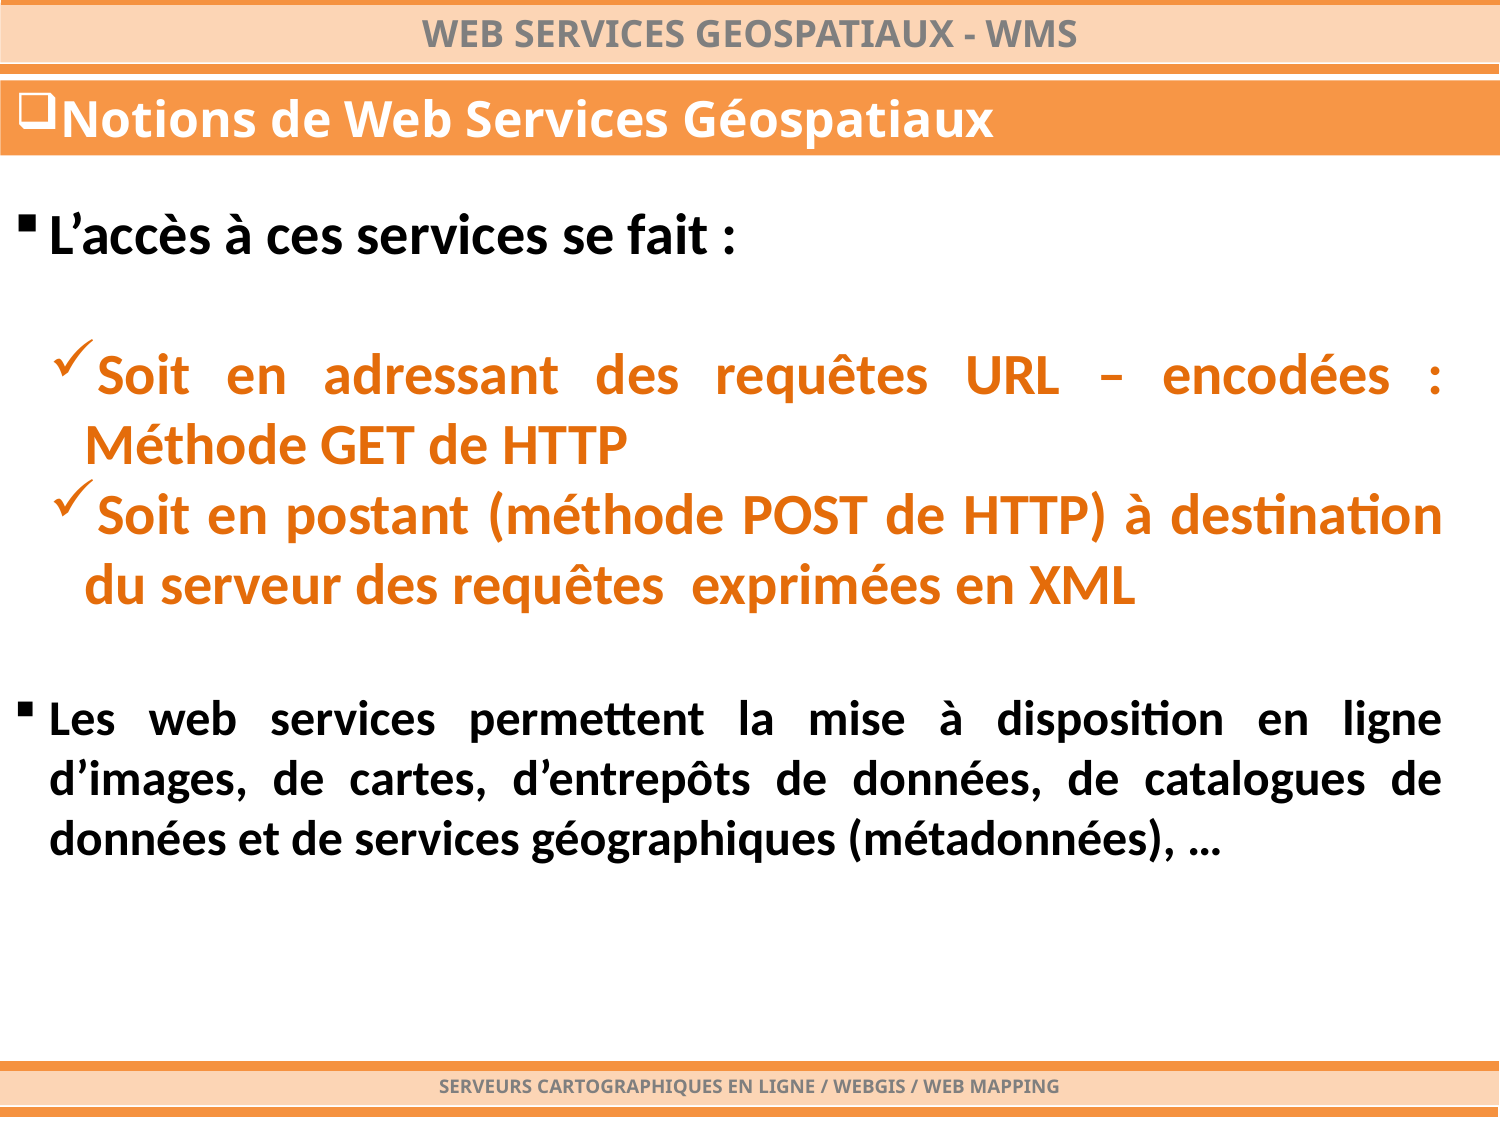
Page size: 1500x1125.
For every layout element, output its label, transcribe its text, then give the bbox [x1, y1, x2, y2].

text_box Notions de Web Services Géospatiaux [0, 80, 1500, 156]
text_box SERVEURS CARTOGRAPHIQUES EN LIGNE / WEBGIS / WEB MAPPING [0, 1071, 1499, 1106]
text_box WEB SERVICES GEOSPATIAUX - WMS [0, 2, 1500, 63]
text_box L’accès à ces services se fait : Soit en adressant des requêtes URL – encodées : Méthode GET de HTTP Soit en postant (méthode POST de HTTP) à destination du serveur des requêtes exprimées en XML Les web services permettent la mise à disposition en ligne d’images, de cartes, d’entrepôts de données, de catalogues de données et de services géographiques (métadonnées), … [0, 188, 1459, 1061]
